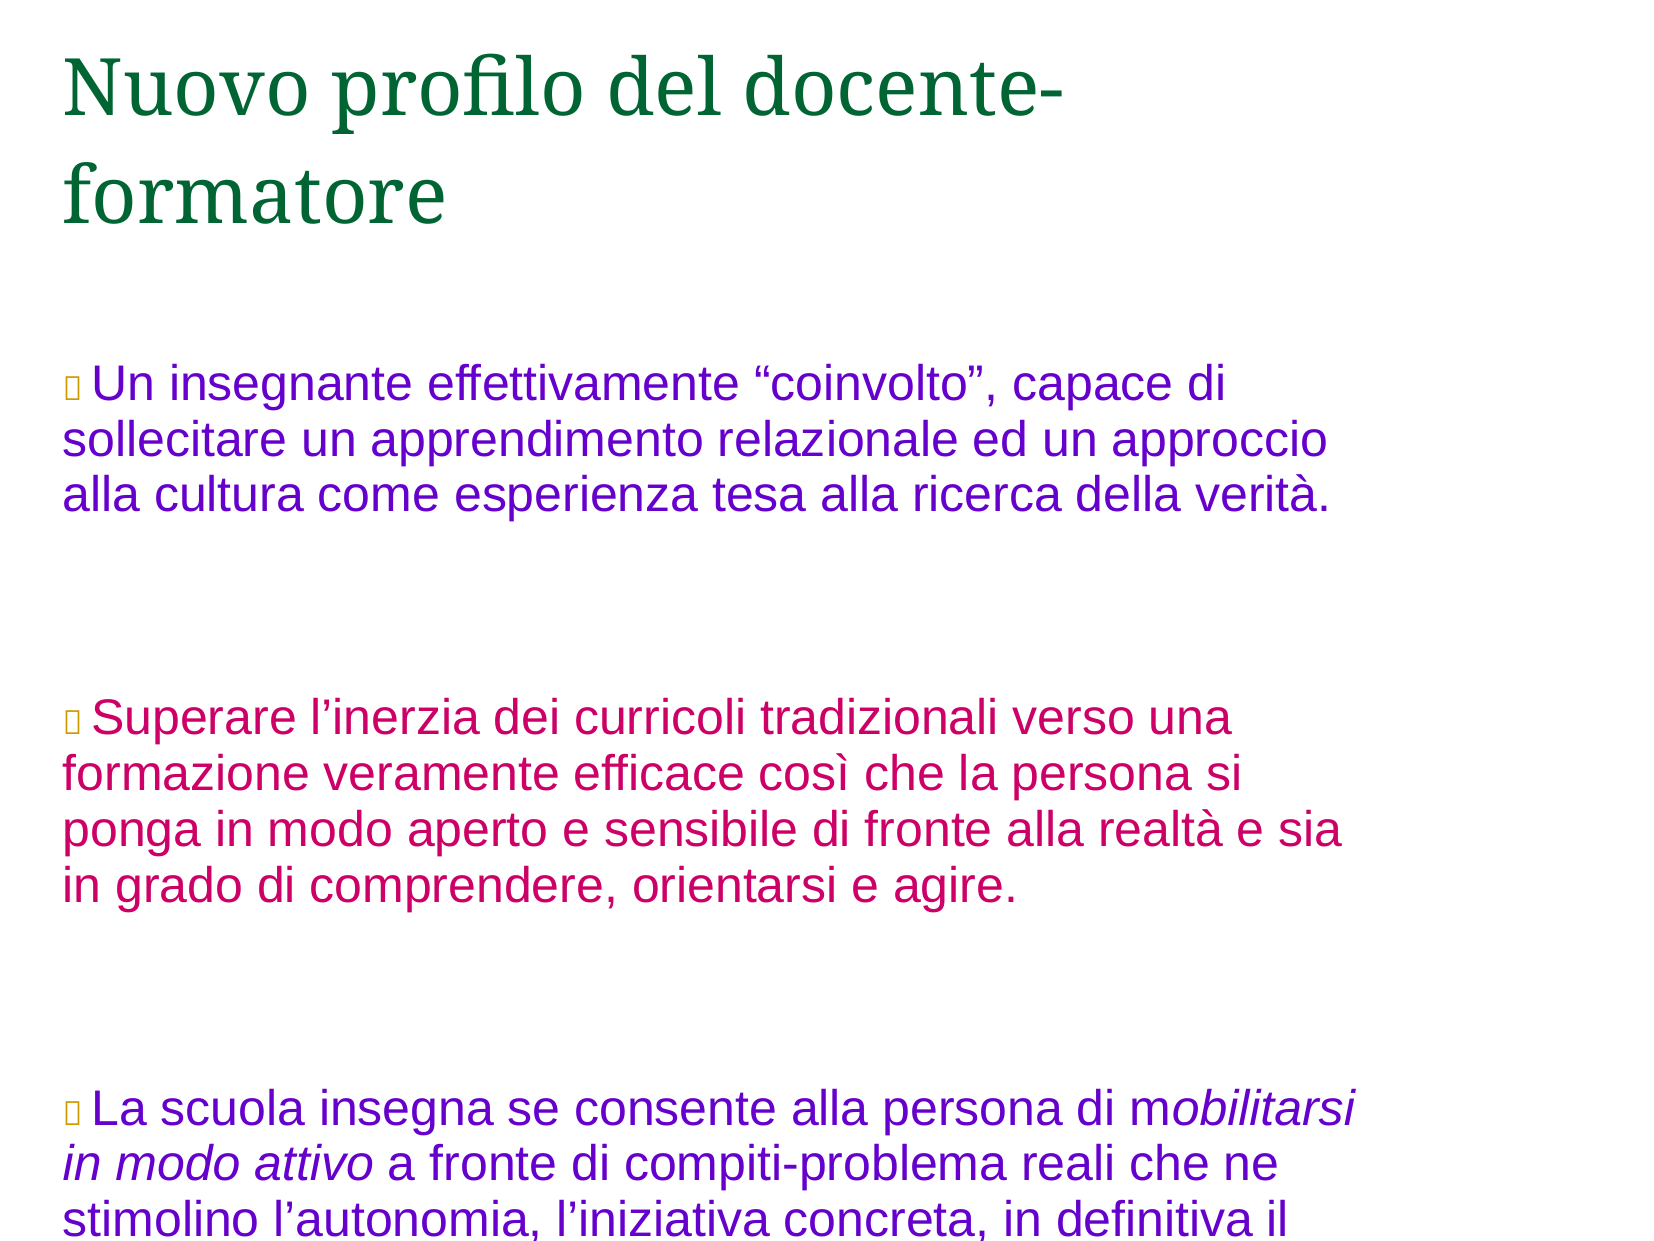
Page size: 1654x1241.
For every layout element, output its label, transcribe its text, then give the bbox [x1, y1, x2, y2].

text_box Nuovo profilo del docente-formatore 􀂄 Un insegnante effettivamente “coinvolto”, capace di sollecitare un apprendimento relazionale ed un approccio alla cultura come esperienza tesa alla ricerca della verità. 􀂄 Superare l’inerzia dei curricoli tradizionali verso una formazione veramente efficace così che la persona si ponga in modo aperto e sensibile di fronte alla realtà e sia in grado di comprendere, orientarsi e agire. 􀂄 La scuola insegna se consente alla persona di mobilitarsi in modo attivo a fronte di compiti-problema reali che ne stimolino l’autonomia, l’iniziativa concreta, in definitiva il desiderio di apprendere tramite coinvolgimento personale. È ciò che si intende per “competenza”. [47, 23, 1371, 1218]
